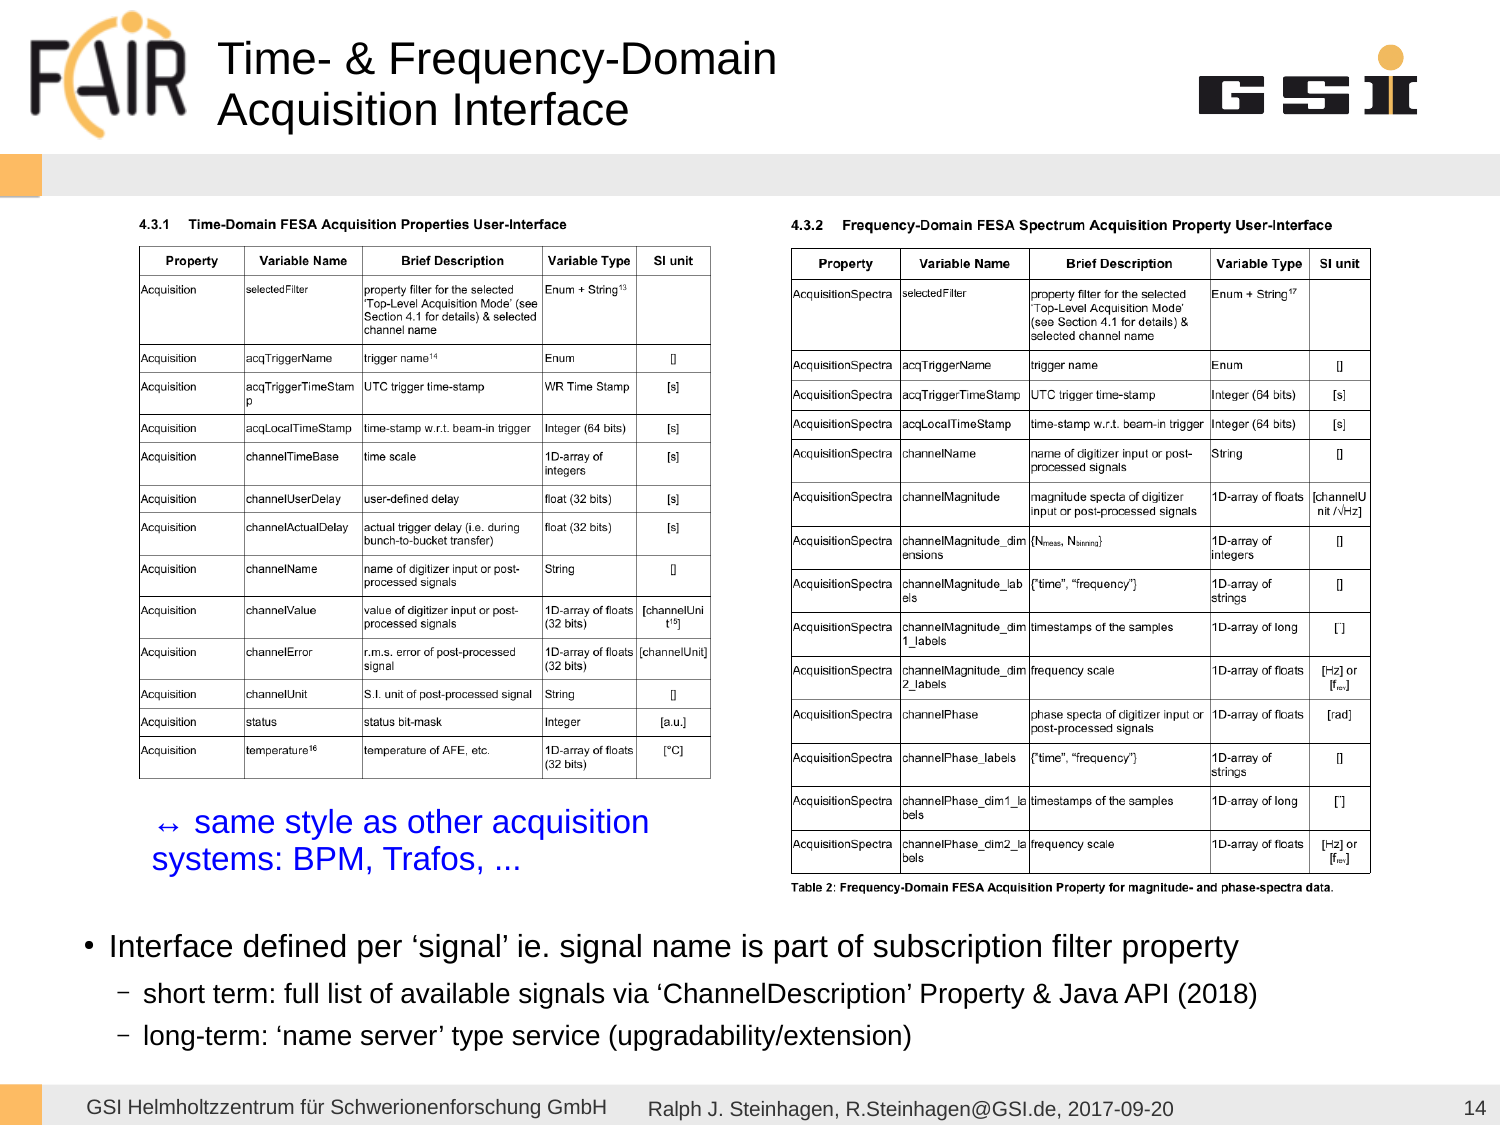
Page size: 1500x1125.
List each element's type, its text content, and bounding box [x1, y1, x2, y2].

picture [1197, 42, 1419, 117]
list Interface defined per ‘signal’ ie. signal name is part of subscription filter property short term: full list of available signals via ‘ChannelDescription’ Property & Java API (2018) long-term: ‘name server’ type service (upgradability/extension) [75, 928, 1425, 1054]
picture [125, 215, 717, 784]
text_box ↔ same style as other acquisition systems: BPM, Trafos, ... [137, 795, 675, 885]
picture [30, 9, 187, 141]
picture [788, 215, 1379, 904]
title Time- & Frequency-Domain Acquisition Interface [217, 19, 1180, 149]
